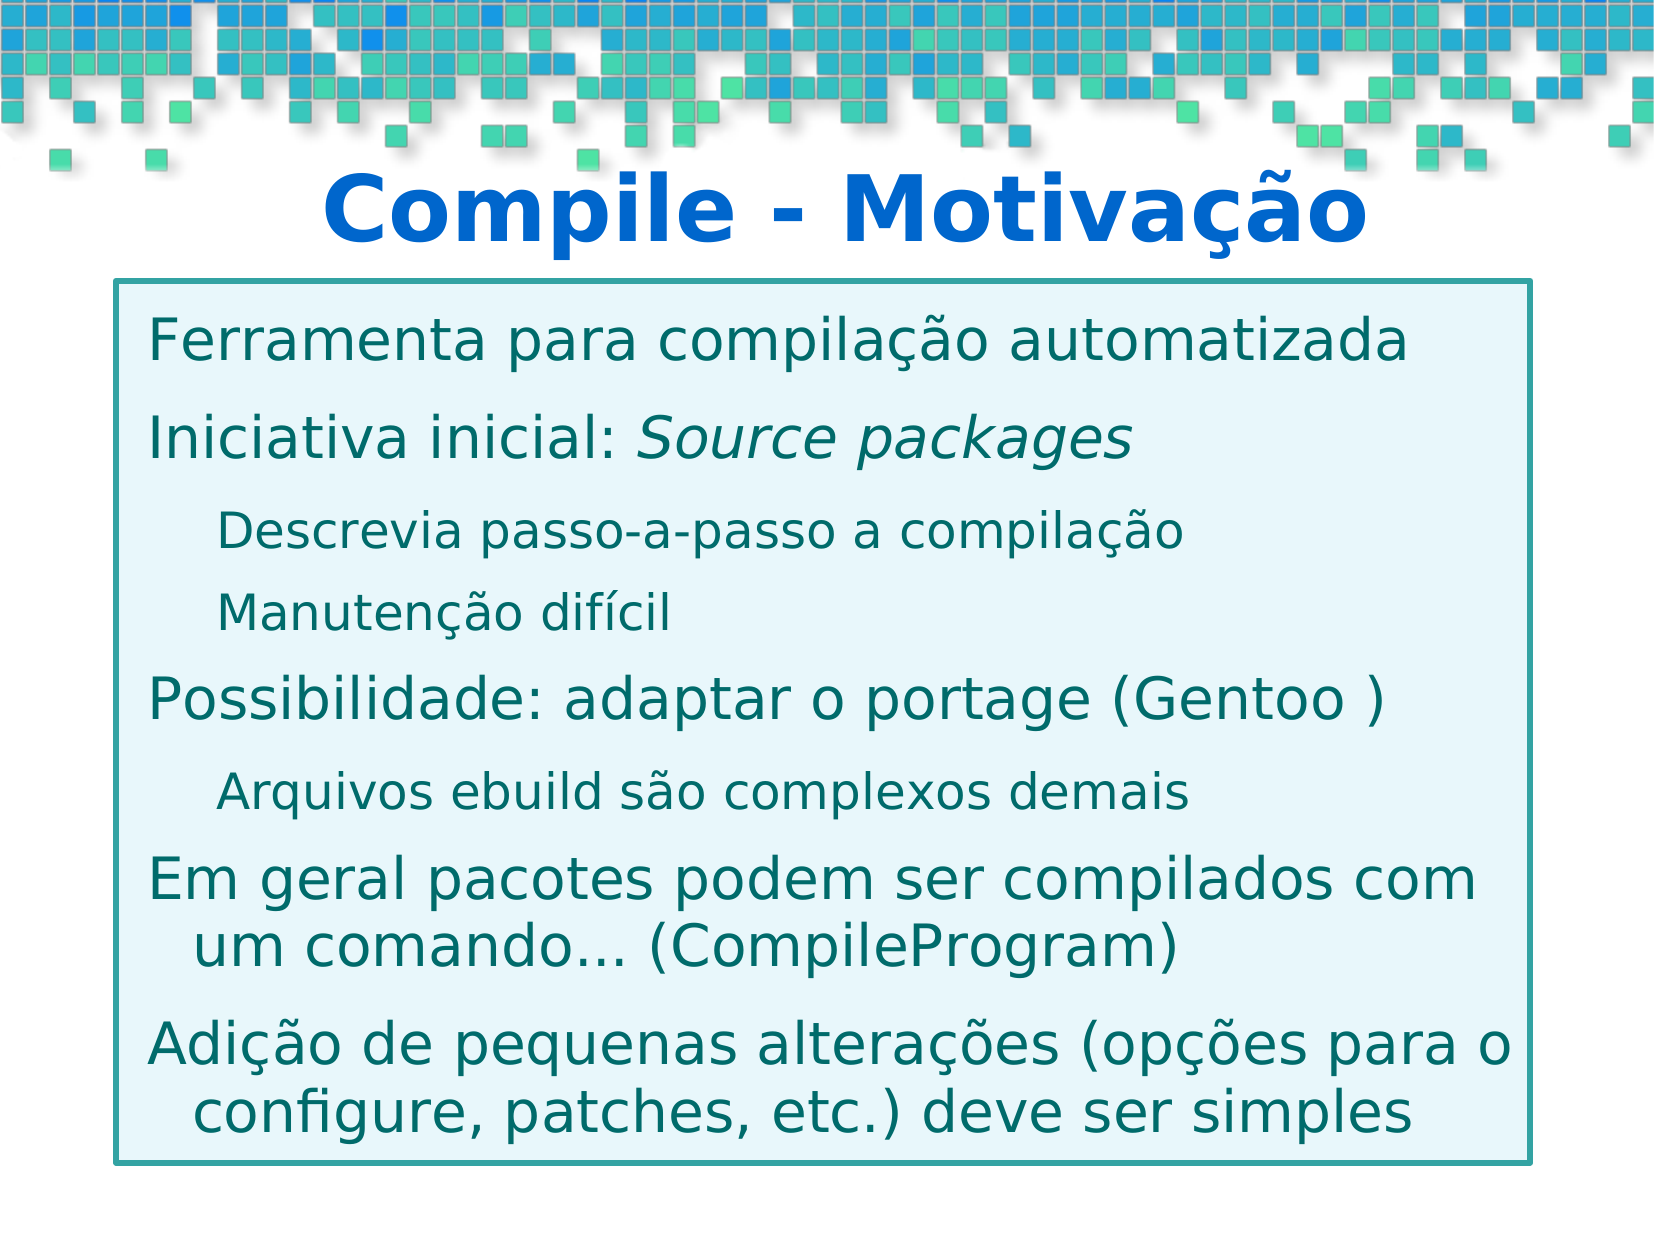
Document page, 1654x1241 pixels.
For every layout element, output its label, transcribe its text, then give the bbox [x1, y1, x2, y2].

title Compile - Motivação [112, 132, 1581, 287]
list Ferramenta para compilação automatizada Iniciativa inicial: Source packages Descrevia passo-a-passo a compilação Manutenção difícil Possibilidade: adaptar o portage (Gentoo ) Arquivos ebuild são complexos demais Em geral pacotes podem ser compilados com um comando... (CompileProgram) Adição de pequenas alterações (opções para o configure, patches, etc.) deve ser simples [121, 306, 1534, 1160]
picture [0, 0, 1654, 185]
